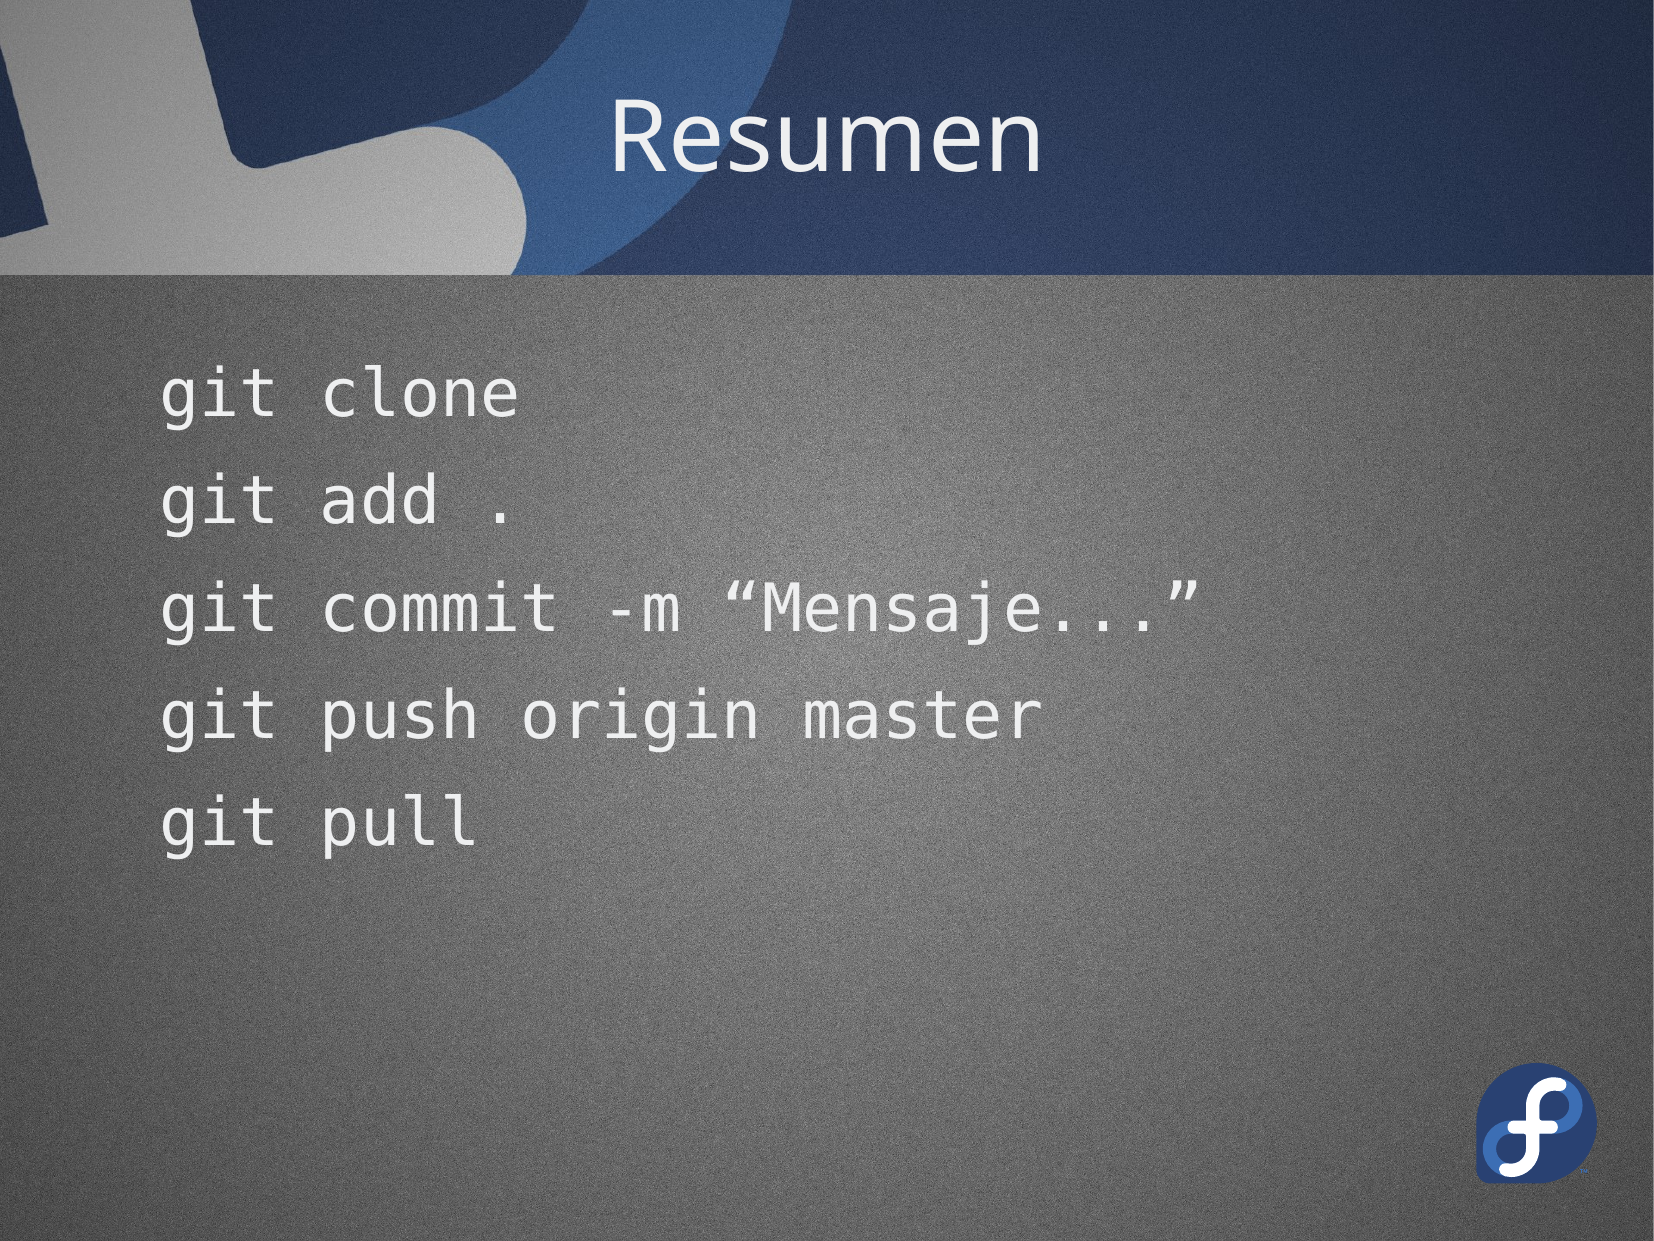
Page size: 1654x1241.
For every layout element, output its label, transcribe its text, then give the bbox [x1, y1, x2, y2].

list git clone git add . git commit -m “Mensaje...” git push origin master git pull [88, 354, 1565, 1063]
title Resumen [88, 29, 1565, 237]
picture [0, 0, 1654, 1241]
